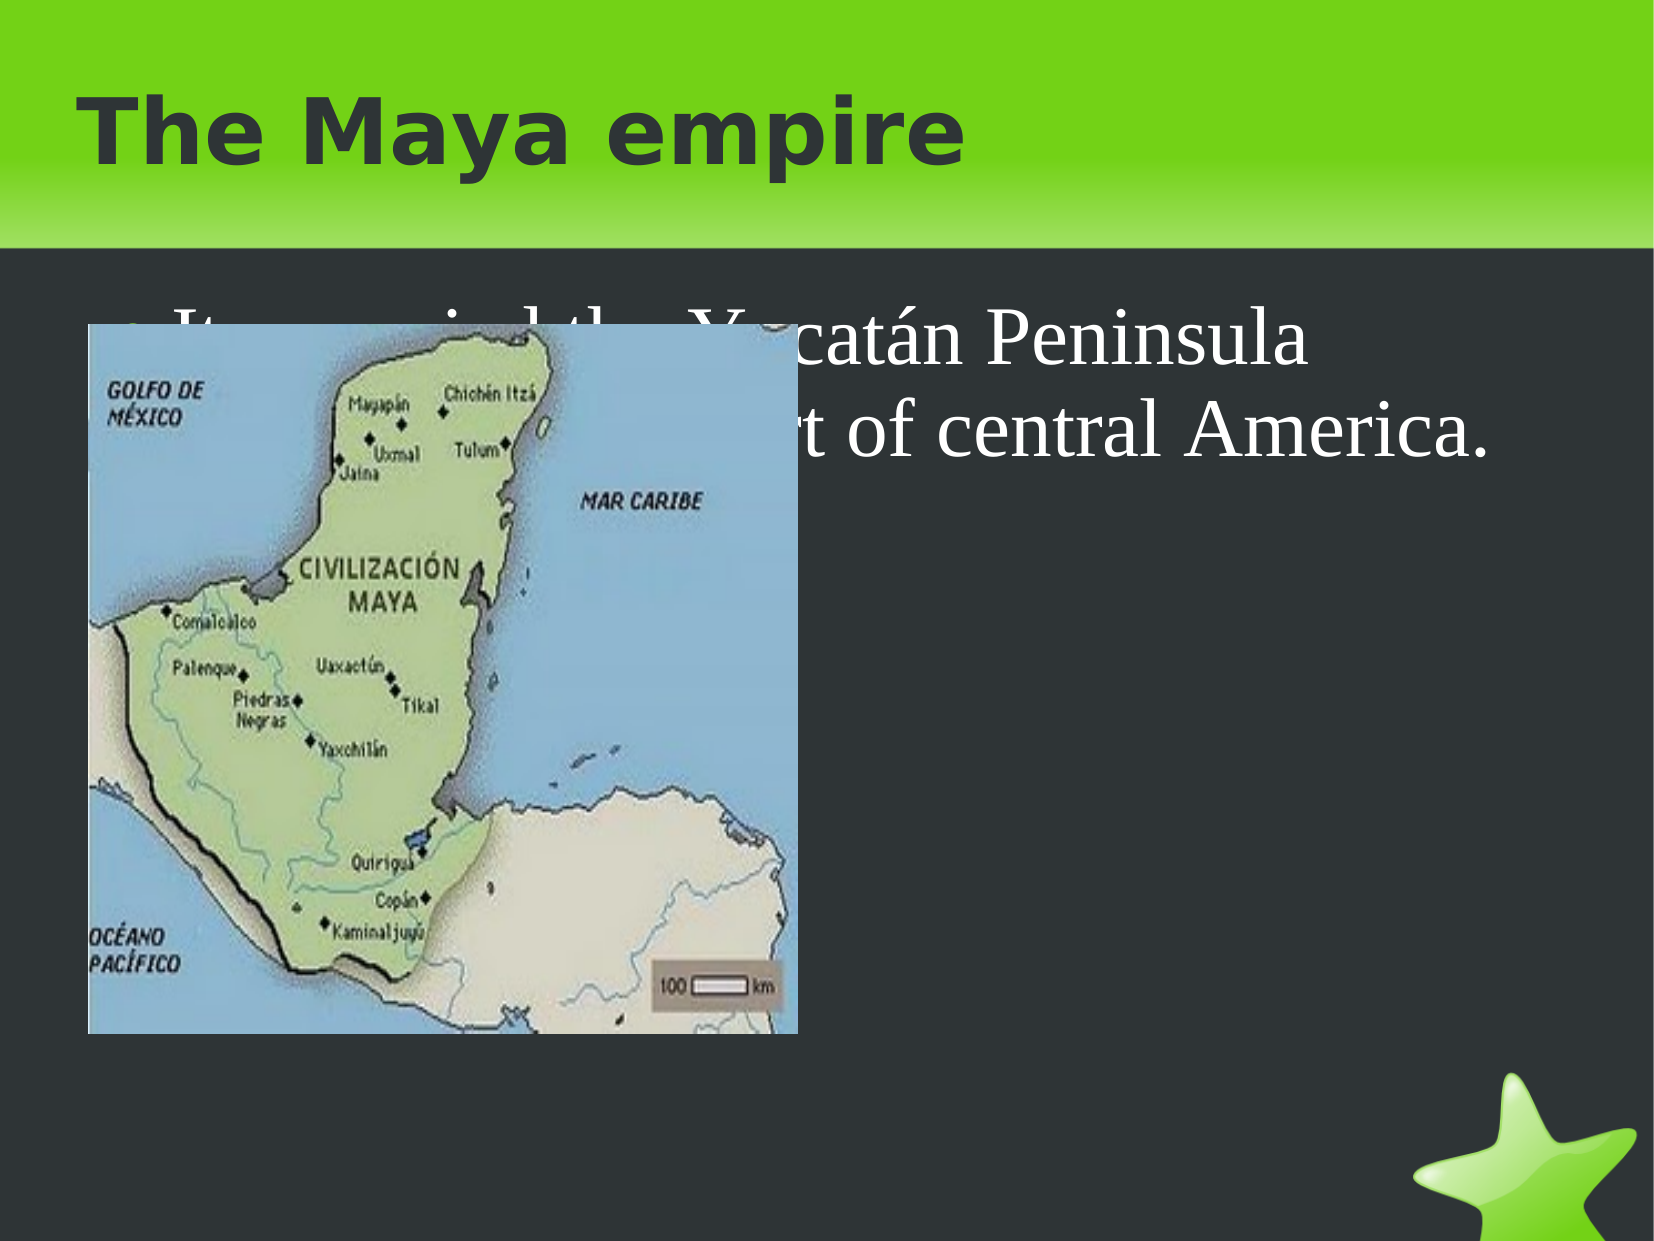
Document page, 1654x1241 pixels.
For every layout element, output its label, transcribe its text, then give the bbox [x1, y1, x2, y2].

picture [0, 0, 1654, 1241]
list It occupied the Yucatán Peninsula (Mexico) and part of central America. [845, 290, 1572, 1094]
title The Maya empire [76, 36, 1565, 229]
